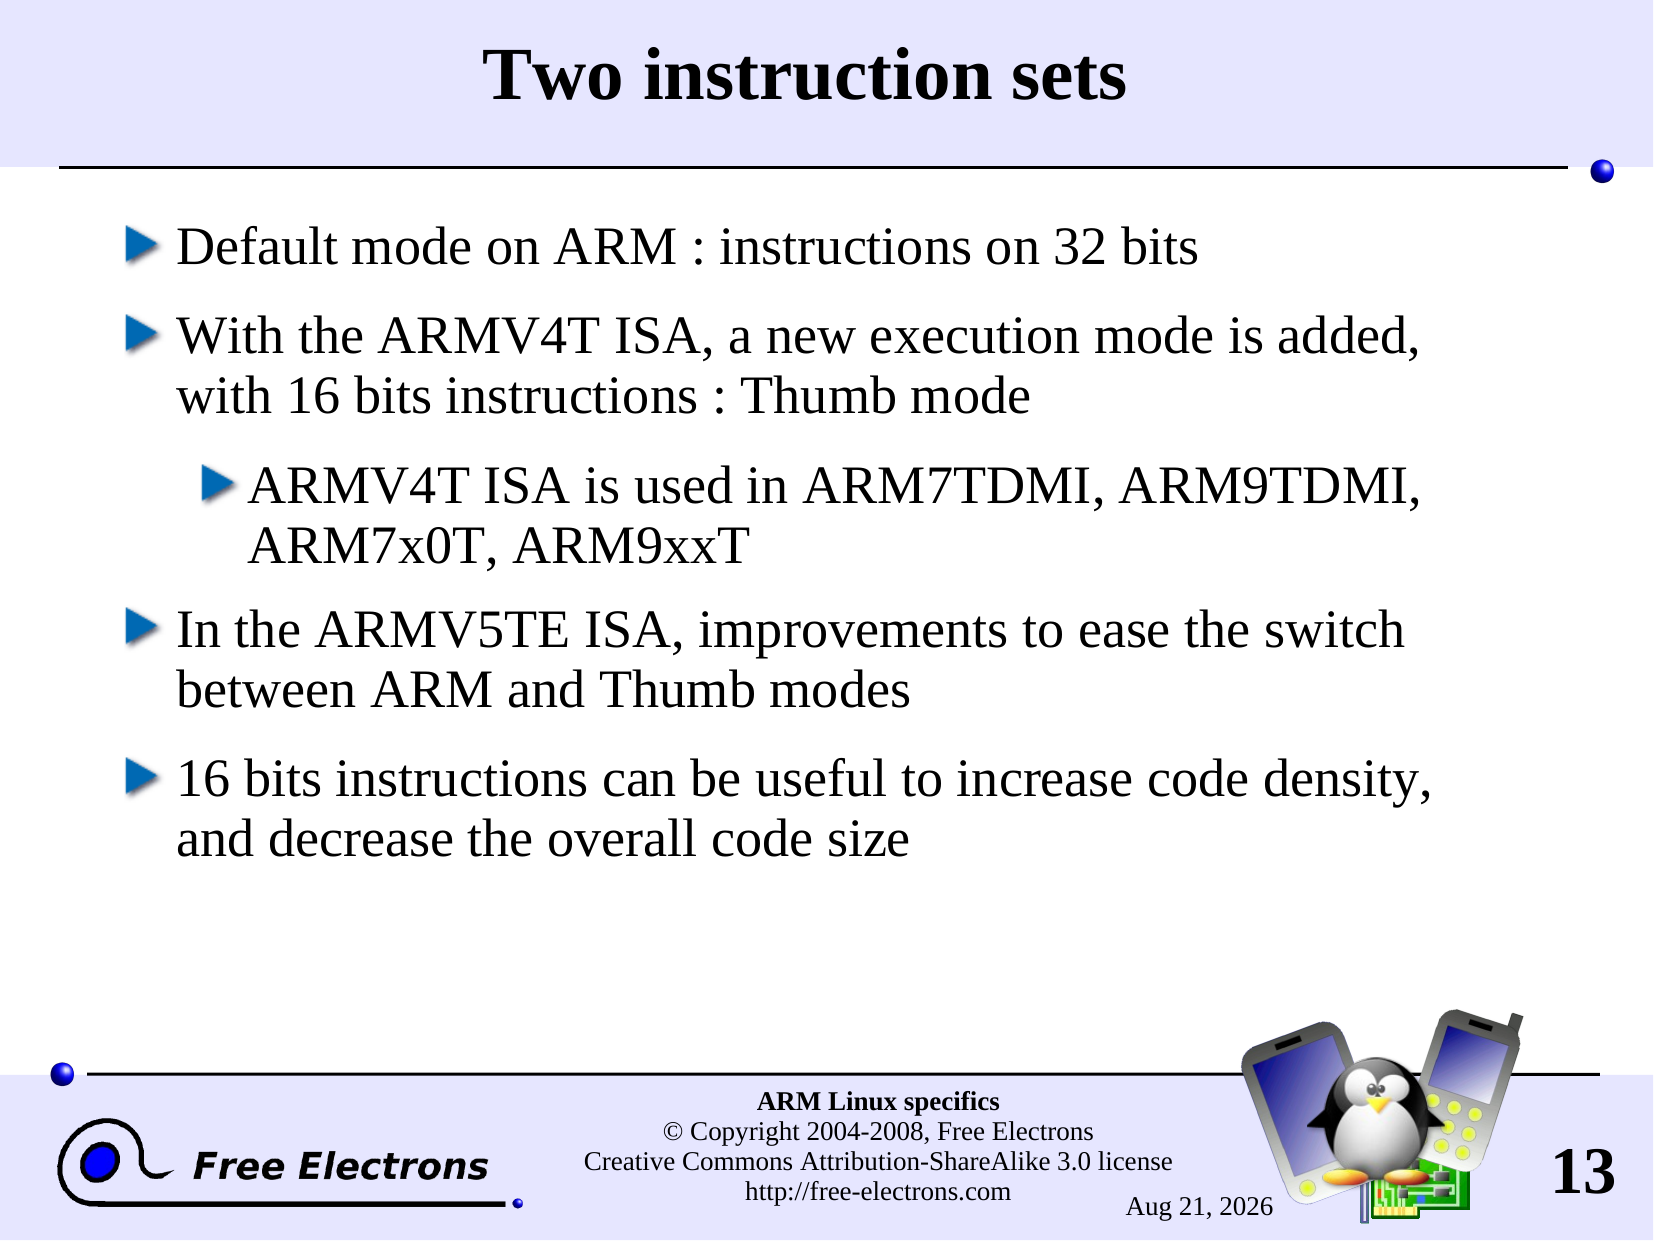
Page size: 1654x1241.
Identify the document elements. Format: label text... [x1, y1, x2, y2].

list Default mode on ARM : instructions on 32 bits With the ARMV4T ISA, a new execution mode is added, with 16 bits instructions : Thumb mode ARMV4T ISA is used in ARM7TDMI, ARM9TDMI, ARM7x0T, ARM9xxT In the ARMV5TE ISA, improvements to ease the switch between ARM and Thumb modes 16 bits instructions can be useful to increase code density, and decrease the overall code size [105, 216, 1518, 918]
picture [1225, 983, 1538, 1241]
picture [50, 1107, 527, 1216]
title Two instruction sets [60, 18, 1551, 132]
